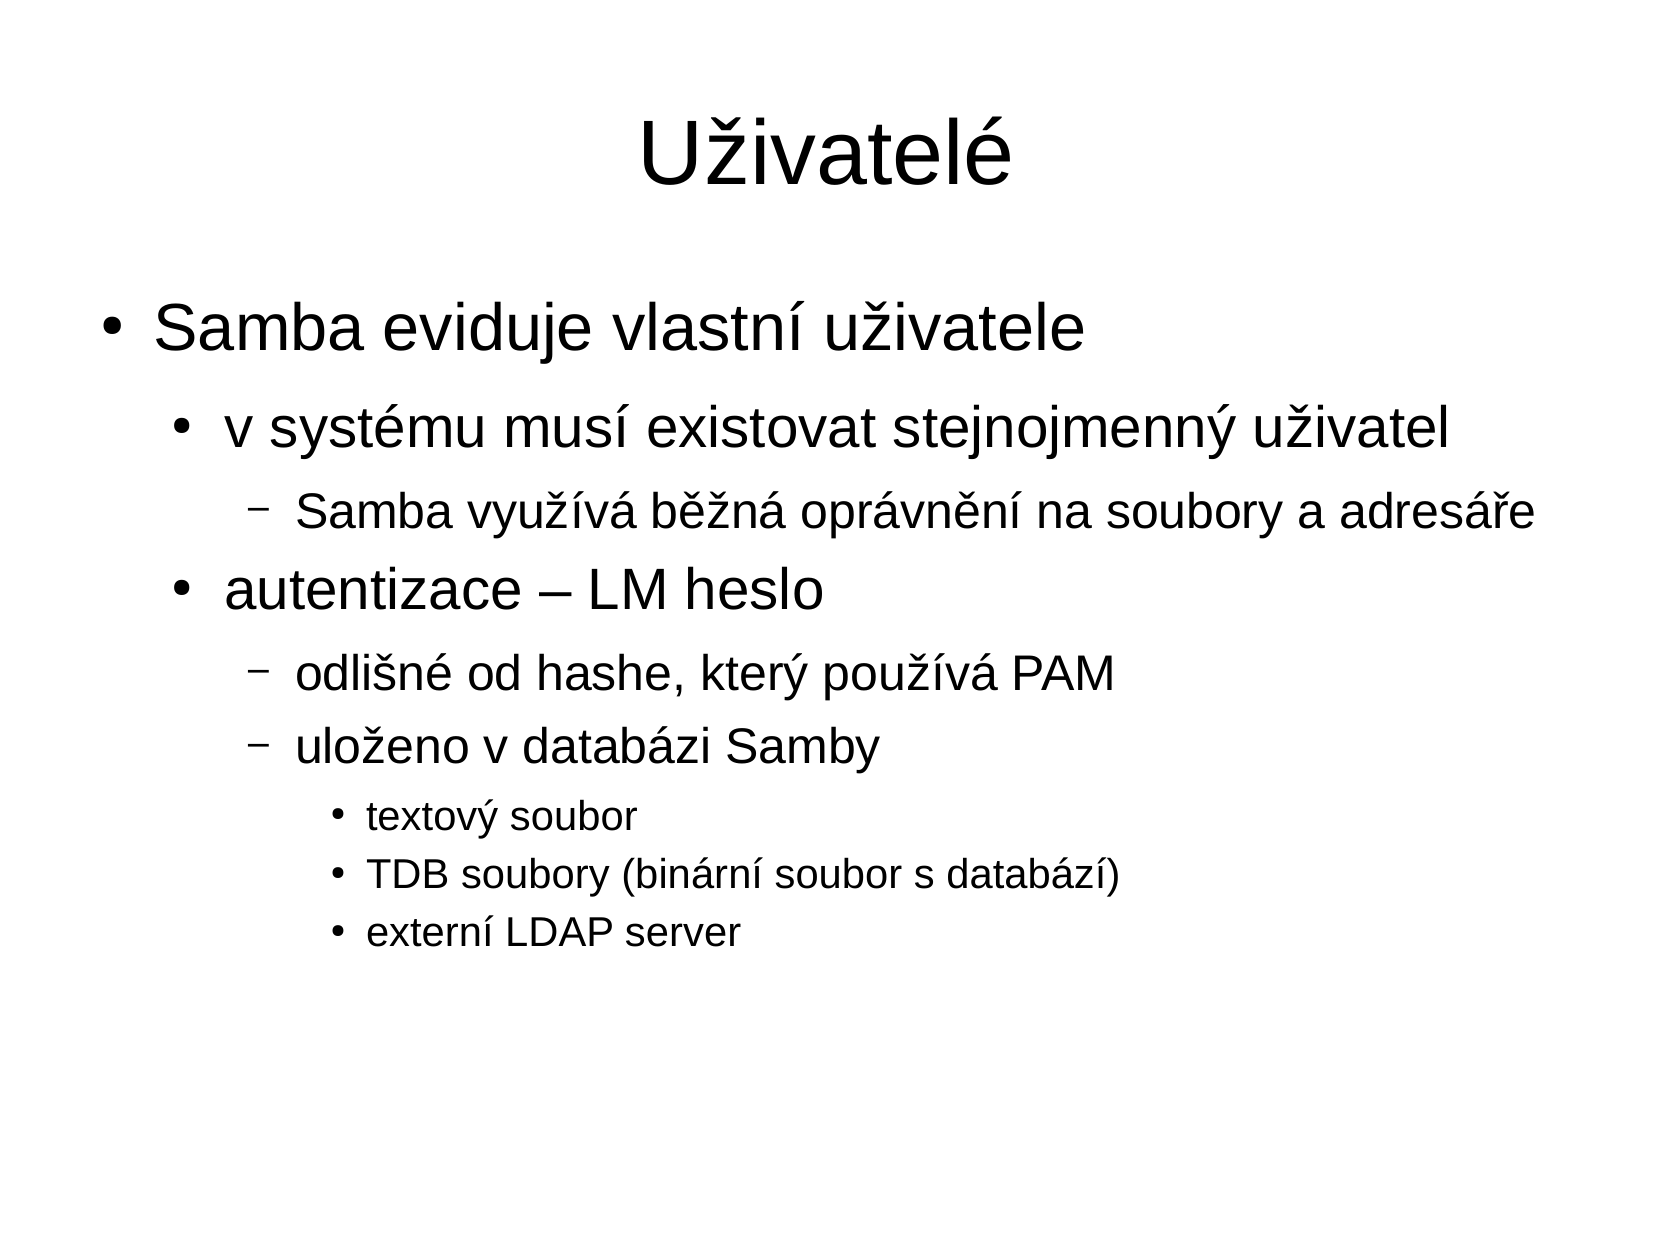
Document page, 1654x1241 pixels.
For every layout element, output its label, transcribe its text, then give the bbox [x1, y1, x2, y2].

title Uživatelé [82, 49, 1571, 257]
list Samba eviduje vlastní uživatele v systému musí existovat stejnojmenný uživatel Samba využívá běžná oprávnění na soubory a adresáře autentizace – LM heslo odlišné od hashe, který používá PAM uloženo v databázi Samby textový soubor TDB soubory (binární soubor s databází) externí LDAP server [82, 290, 1571, 1109]
